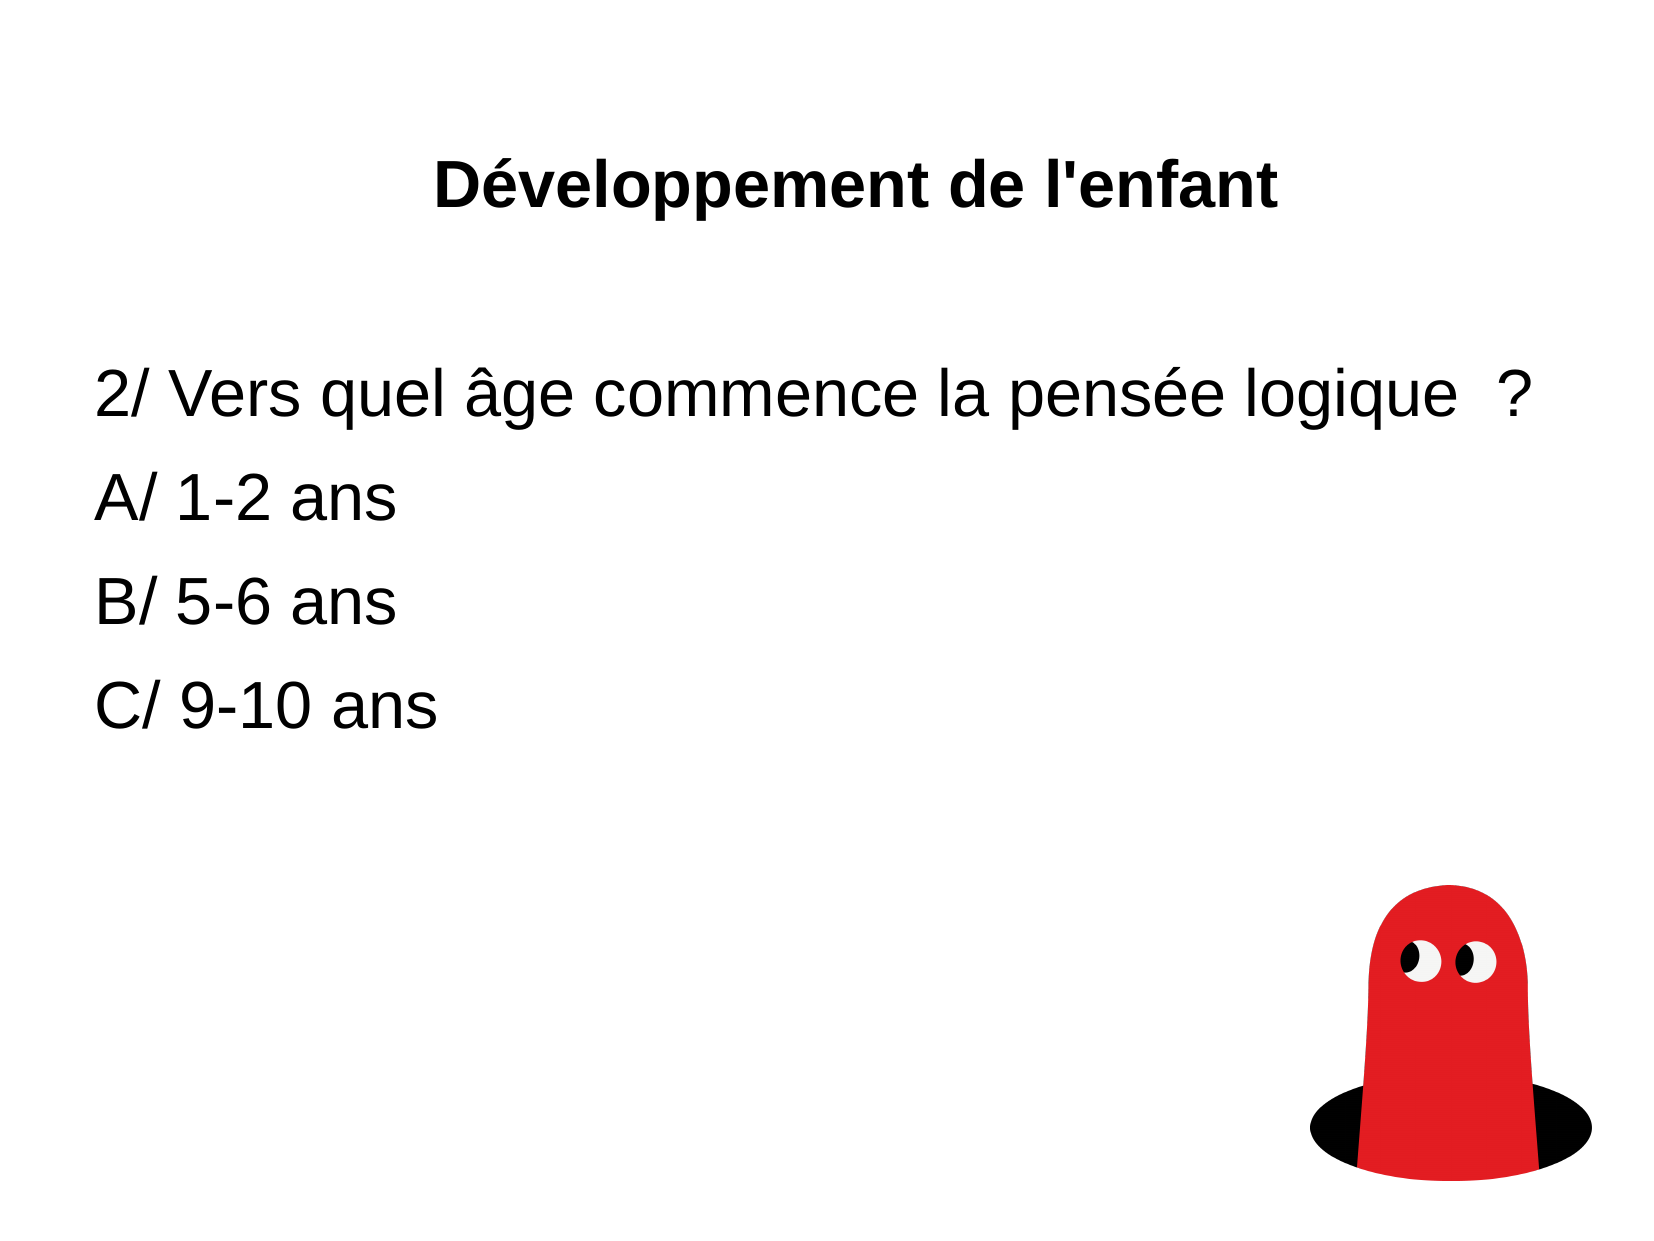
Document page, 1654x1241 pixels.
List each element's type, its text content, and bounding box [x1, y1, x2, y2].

picture [1310, 885, 1592, 1182]
list Développement de l'enfant 2/ Vers quel âge commence la pensée logique ? A/ 1-2 ans B/ 5-6 ans C/ 9-10 ans [94, 147, 1548, 491]
